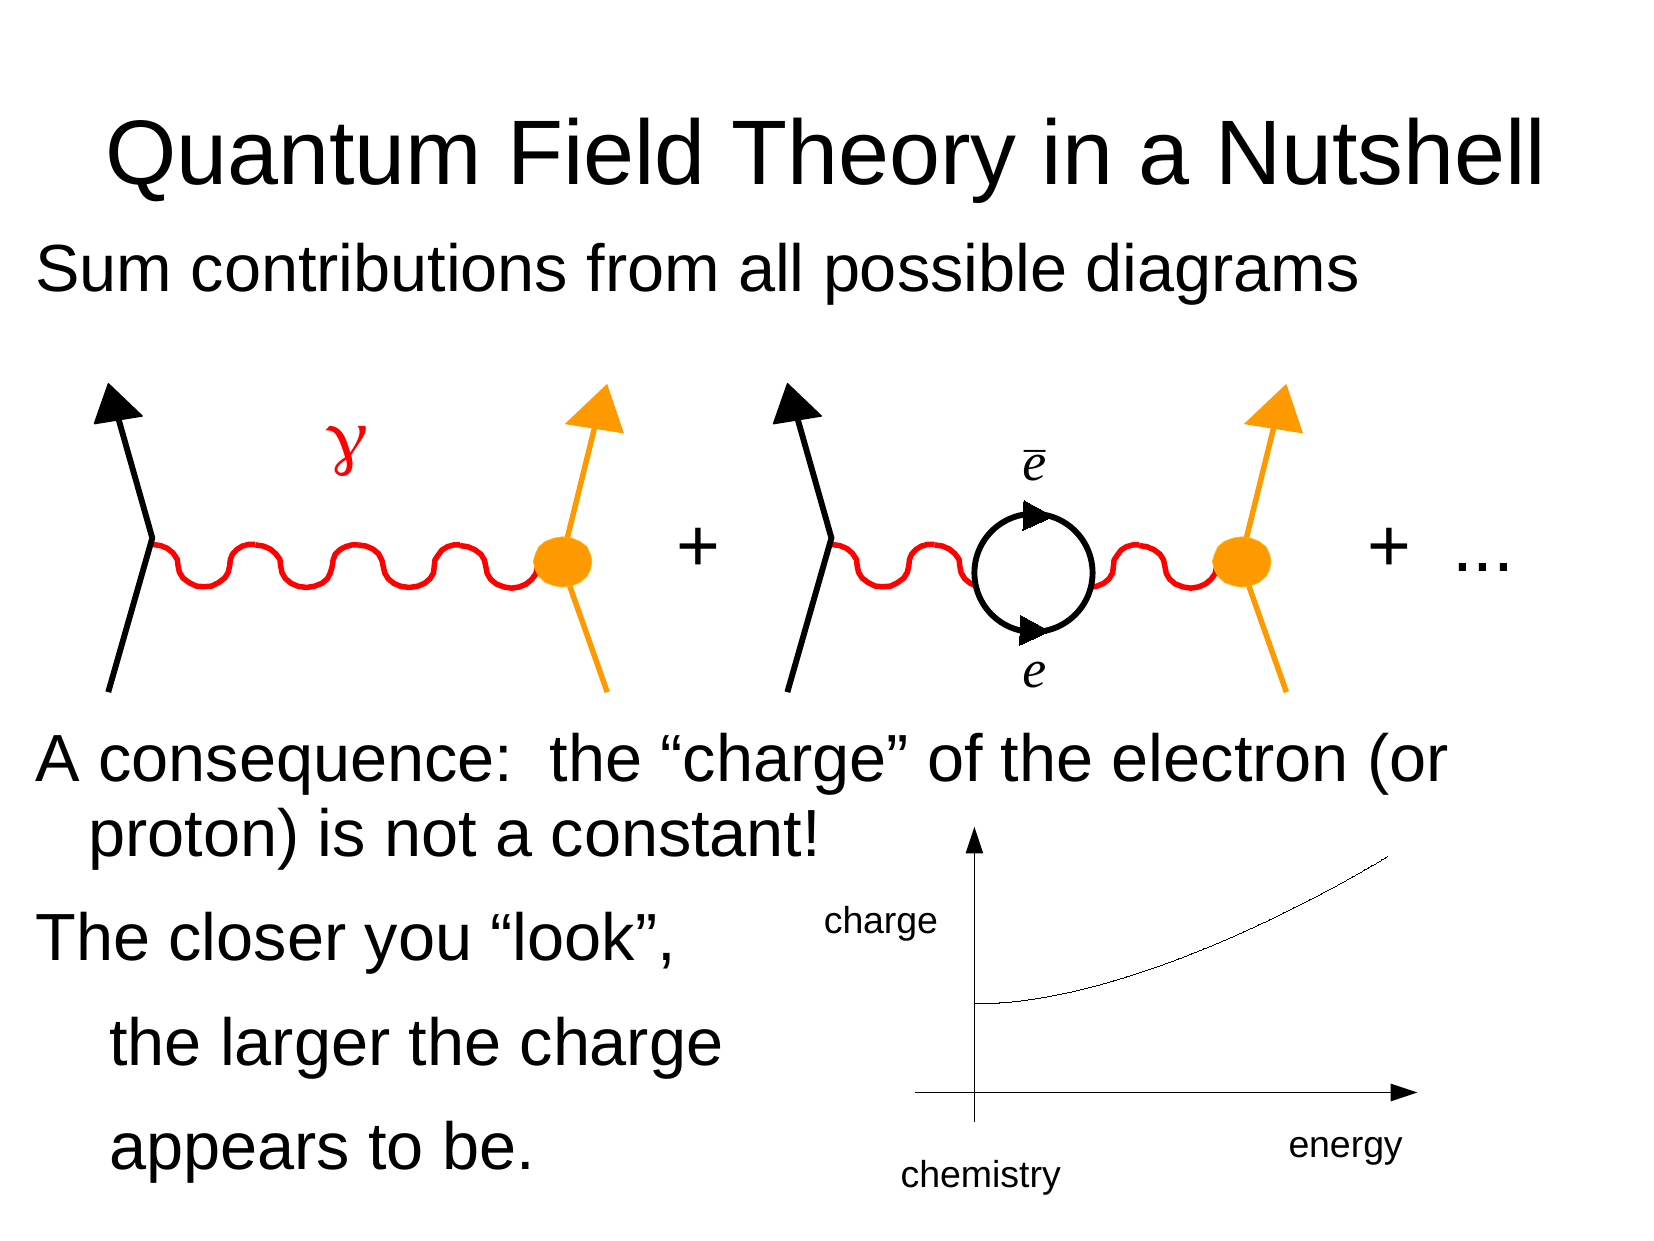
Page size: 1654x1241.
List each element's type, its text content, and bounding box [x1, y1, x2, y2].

text_box [773, 383, 822, 424]
text_box [1243, 383, 1304, 434]
title Quantum Field Theory in a Nutshell [82, 49, 1571, 231]
text_box  [325, 409, 369, 479]
text_box chemistry [885, 1145, 1076, 1207]
text_box [564, 383, 624, 434]
text_box [94, 383, 143, 424]
text_box [1212, 536, 1271, 588]
list Sum contributions from all possible diagrams [17, 231, 1613, 532]
text_box + ... [1352, 496, 1530, 604]
text_box [974, 500, 1093, 637]
text_box [533, 536, 592, 588]
chart [1014, 431, 1054, 496]
text_box energy [1273, 1116, 1418, 1178]
list A consequence: the “charge” of the electron (or proton) is not a constant! The closer you “look”, the larger the charge appears to be. [17, 721, 1613, 1226]
text_box charge [809, 891, 953, 954]
chart [1014, 637, 1052, 703]
text_box + [661, 496, 735, 604]
